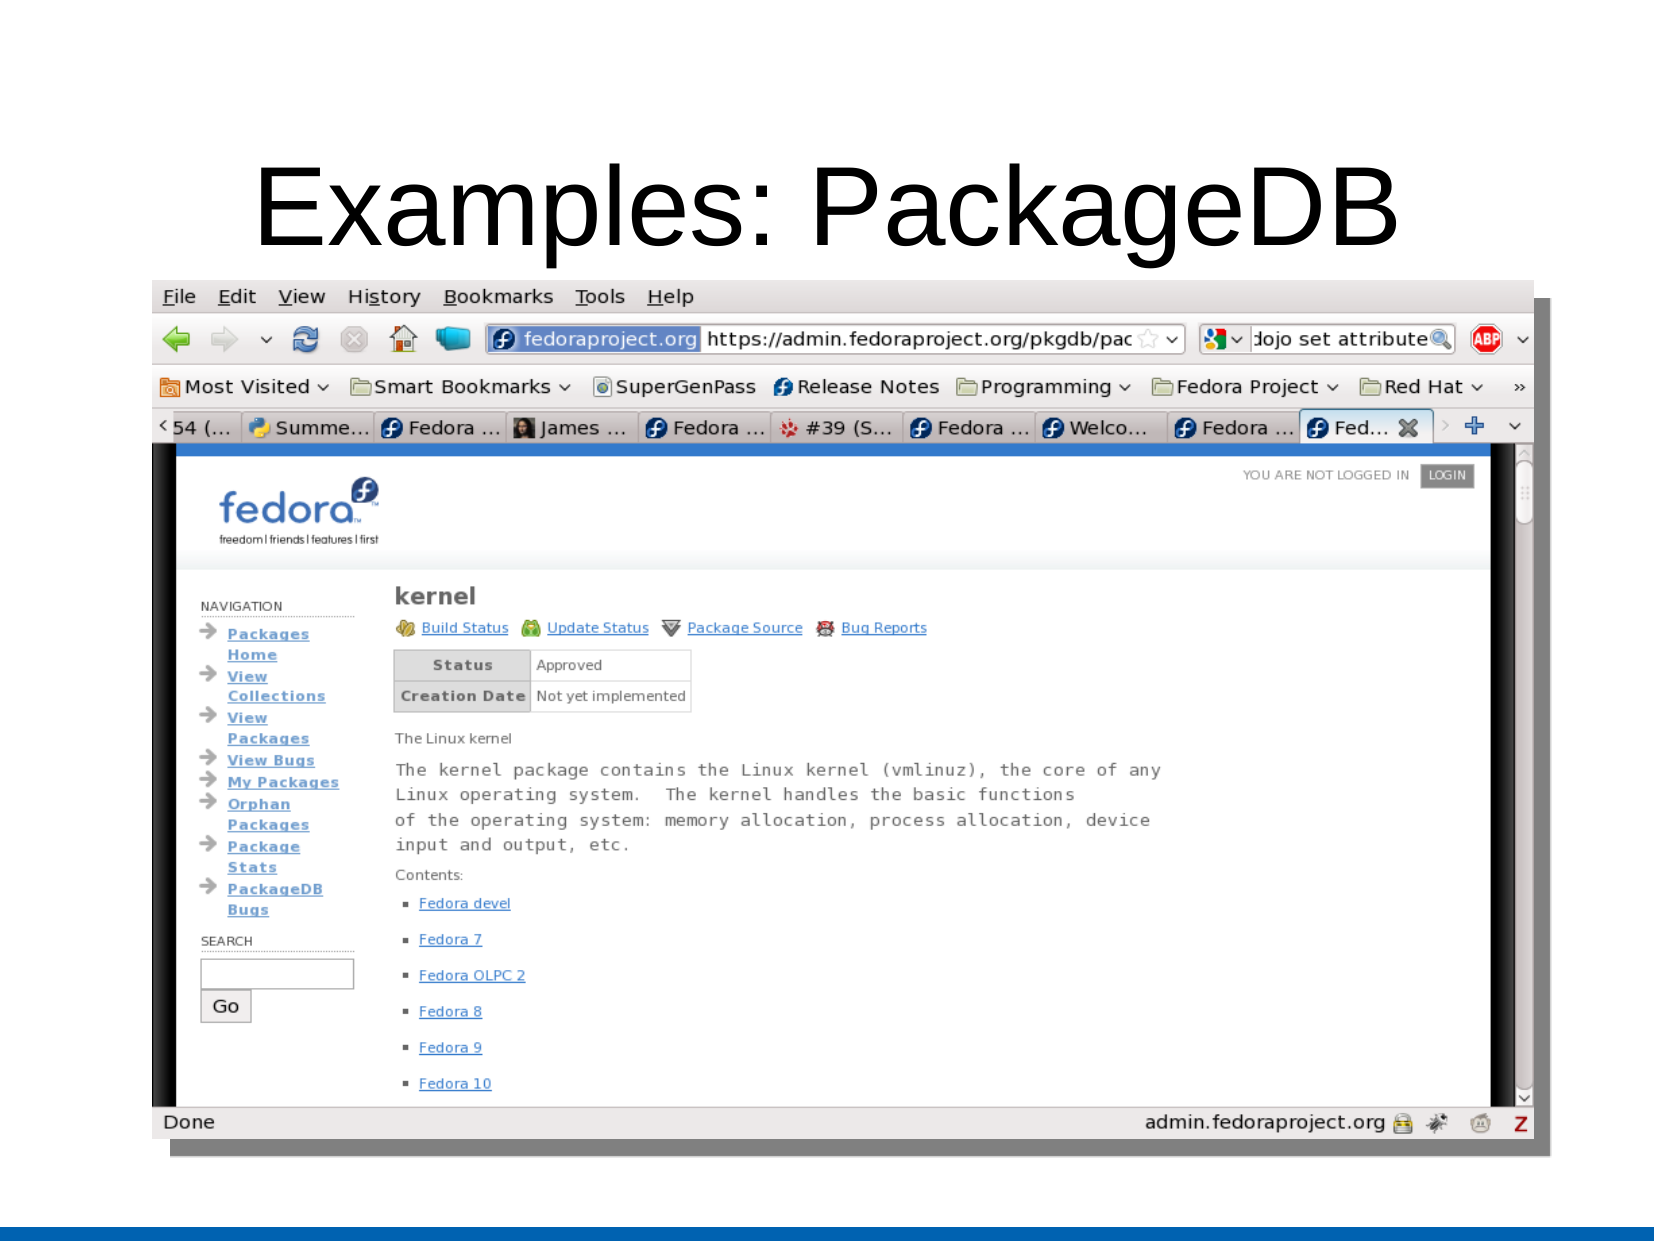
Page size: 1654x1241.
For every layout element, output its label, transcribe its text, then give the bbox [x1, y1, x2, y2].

title Examples: PackageDB [121, 110, 1533, 303]
picture [152, 280, 1534, 1140]
